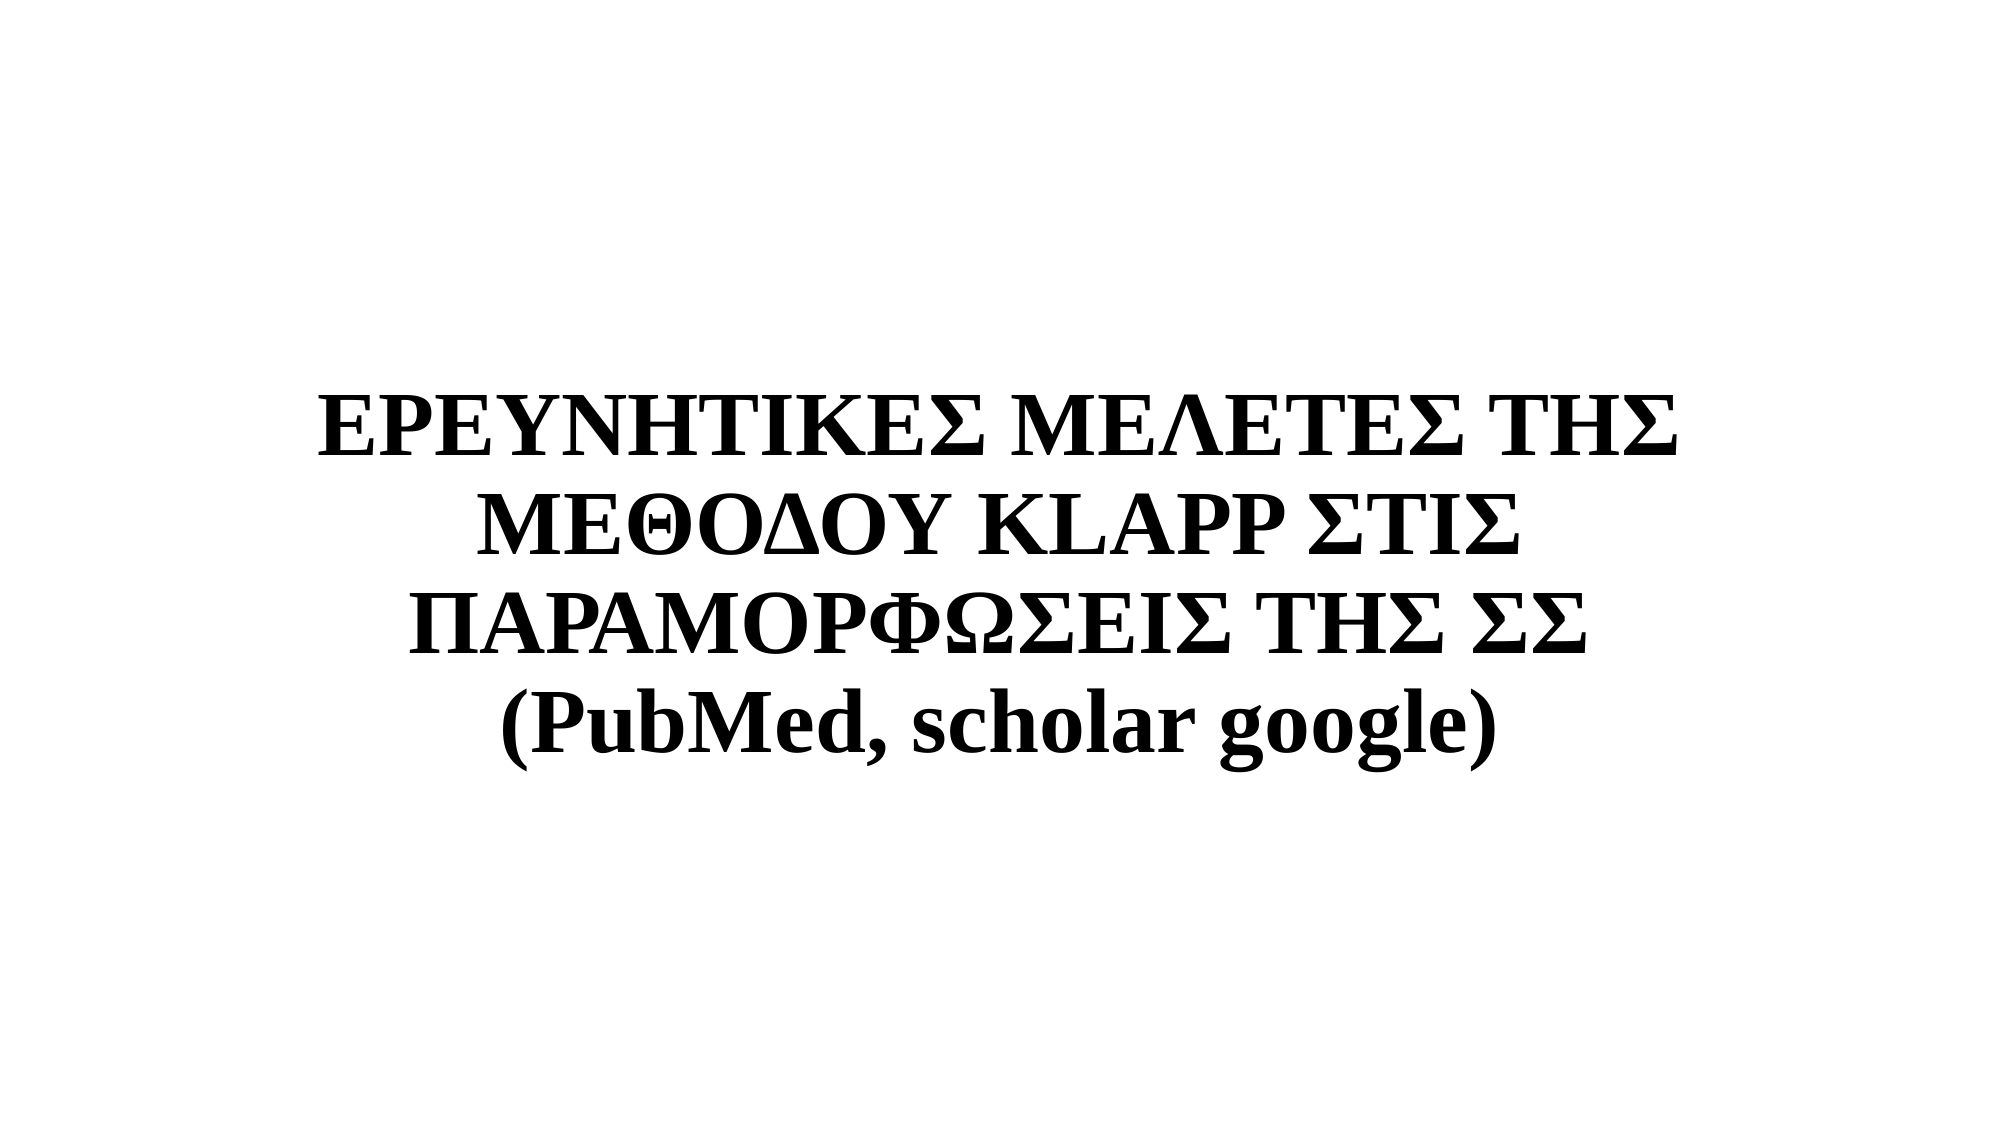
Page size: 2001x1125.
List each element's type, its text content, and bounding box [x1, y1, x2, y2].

title ΕΡΕΥΝΗΤΙΚΕΣ ΜΕΛΕΤΕΣ ΤΗΣ ΜΕΘΟΔΟΥ KLAPP ΣΤΙΣ ΠΑΡΑΜΟΡΦΩΣΕΙΣ ΤΗΣ ΣΣ (PubMed, scholar google) [137, 105, 1863, 1043]
